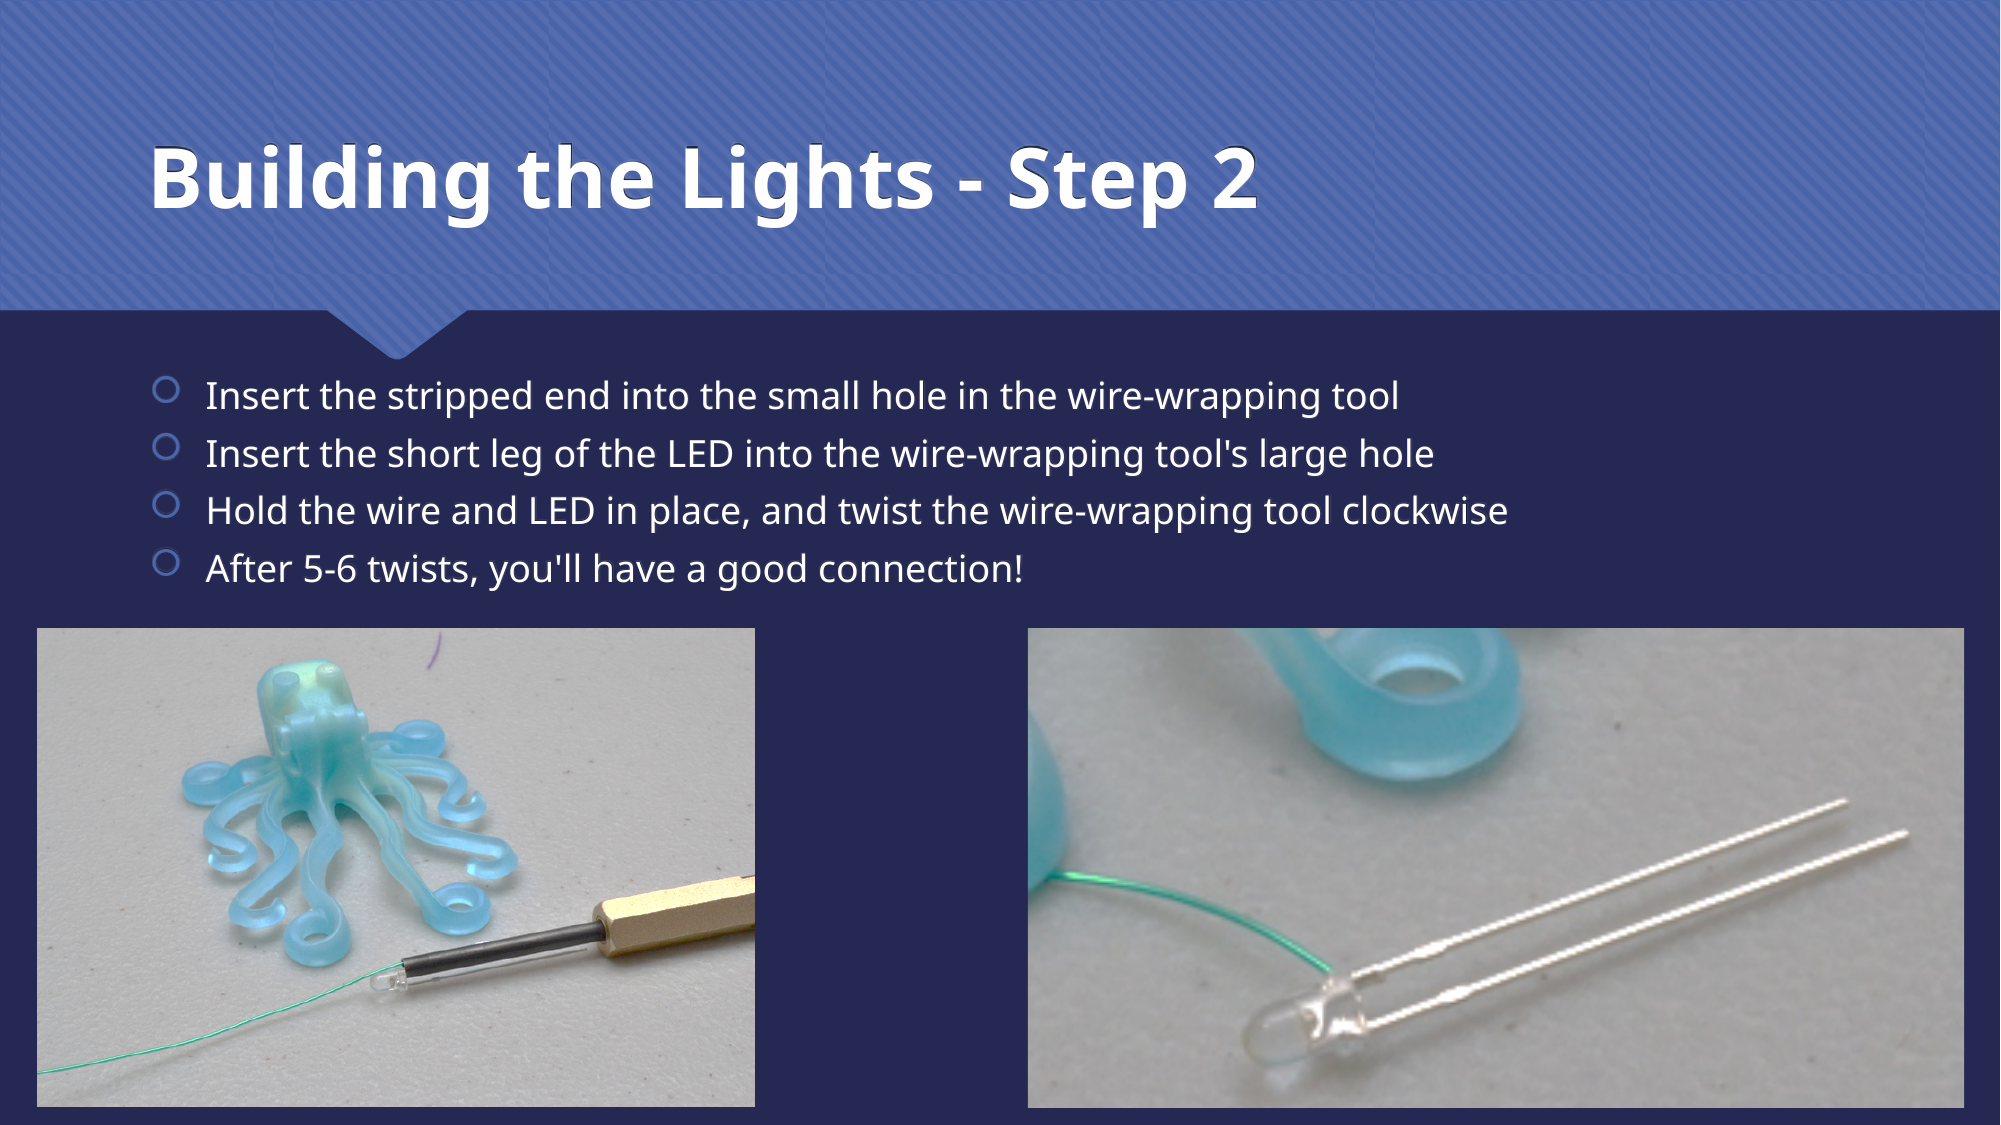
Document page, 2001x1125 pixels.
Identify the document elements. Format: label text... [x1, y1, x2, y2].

picture [1027, 628, 1965, 1108]
picture [37, 628, 755, 1107]
list Insert the stripped end into the small hole in the wire-wrapping tool Insert the short leg of the LED into the wire-wrapping tool's large hole Hold the wire and LED in place, and twist the wire-wrapping tool clockwise After 5-6 twists, you'll have a good connection! [134, 364, 1866, 962]
title Building the Lights - Step 2 [132, 73, 1868, 233]
